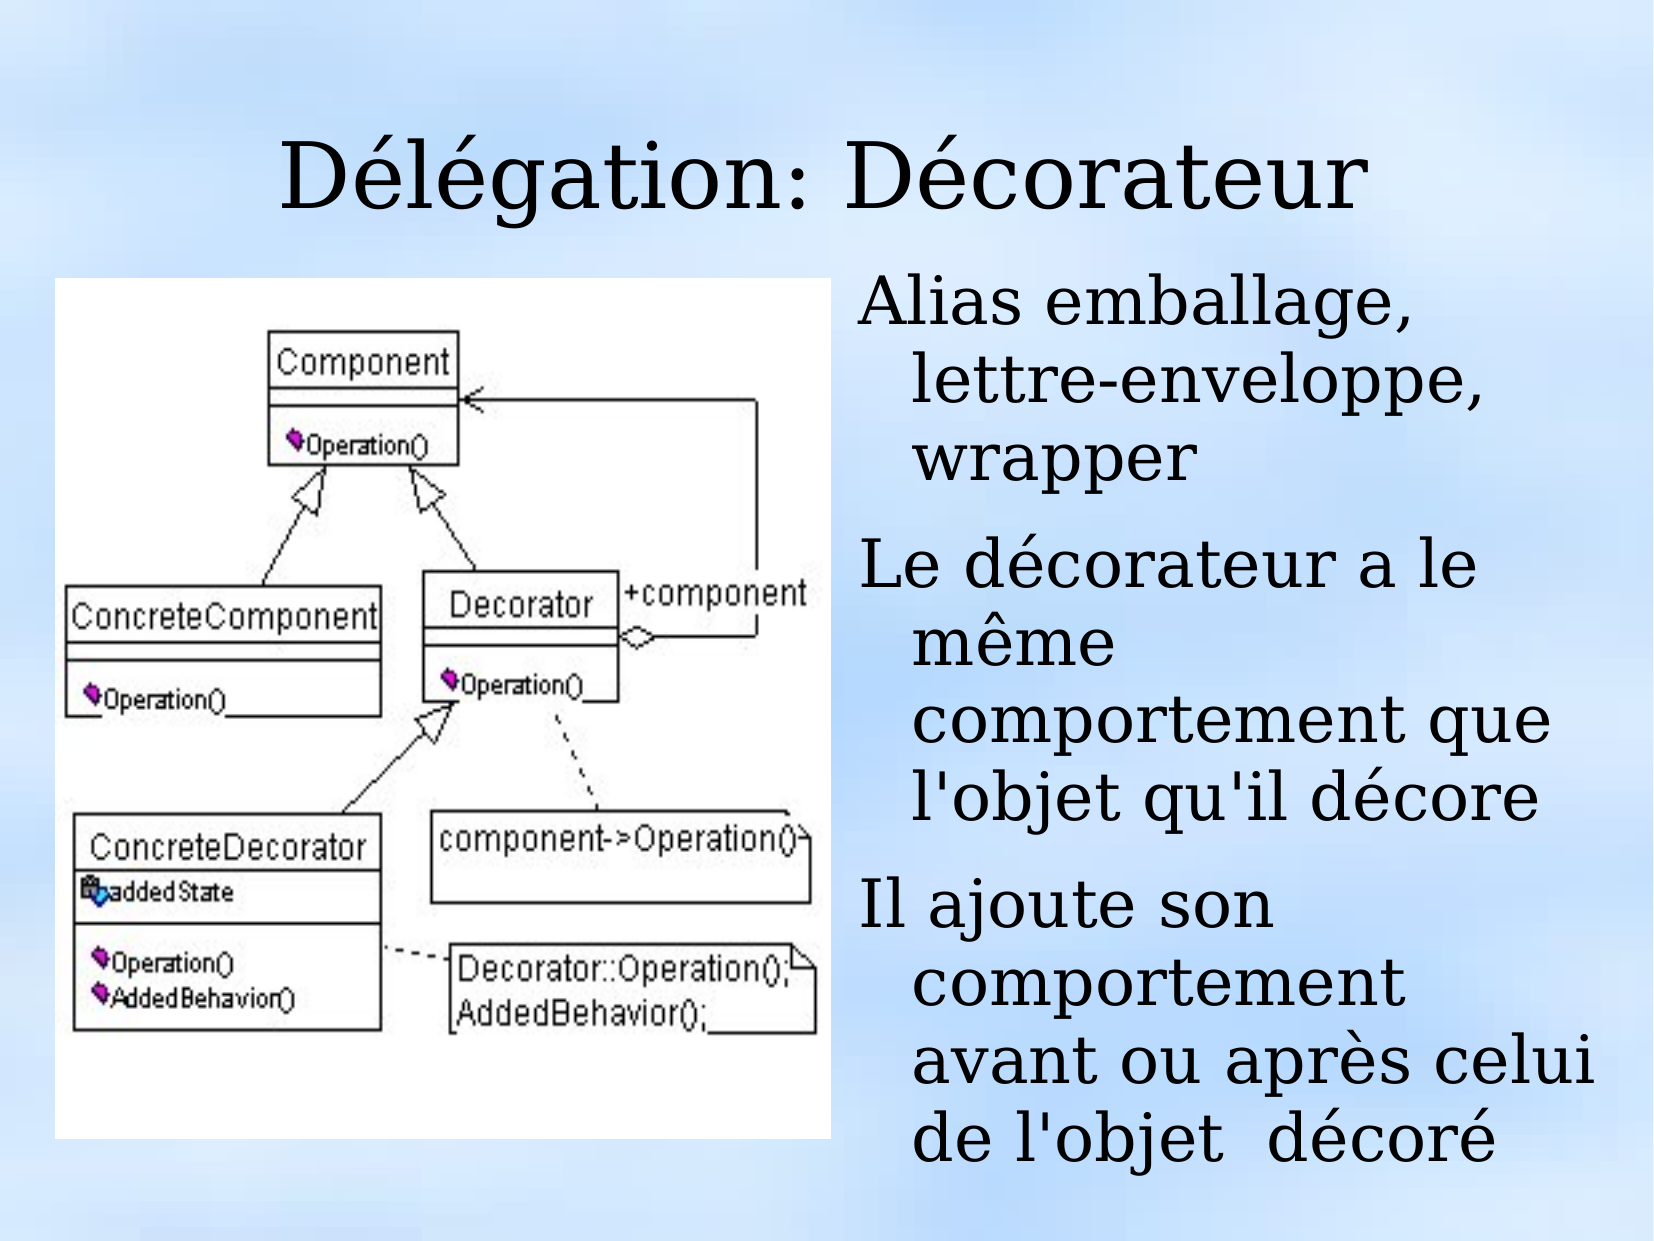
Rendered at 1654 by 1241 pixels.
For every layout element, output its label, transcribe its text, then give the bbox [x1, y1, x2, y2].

picture [0, 0, 1654, 1241]
title Délégation: Décorateur [591, 73, 1530, 281]
list Alias emballage, lettre-enveloppe, wrapper Le décorateur a le même comportement que l'objet qu'il décore Il ajoute son comportement avant ou après celui de l'objet décoré [841, 262, 1615, 1241]
